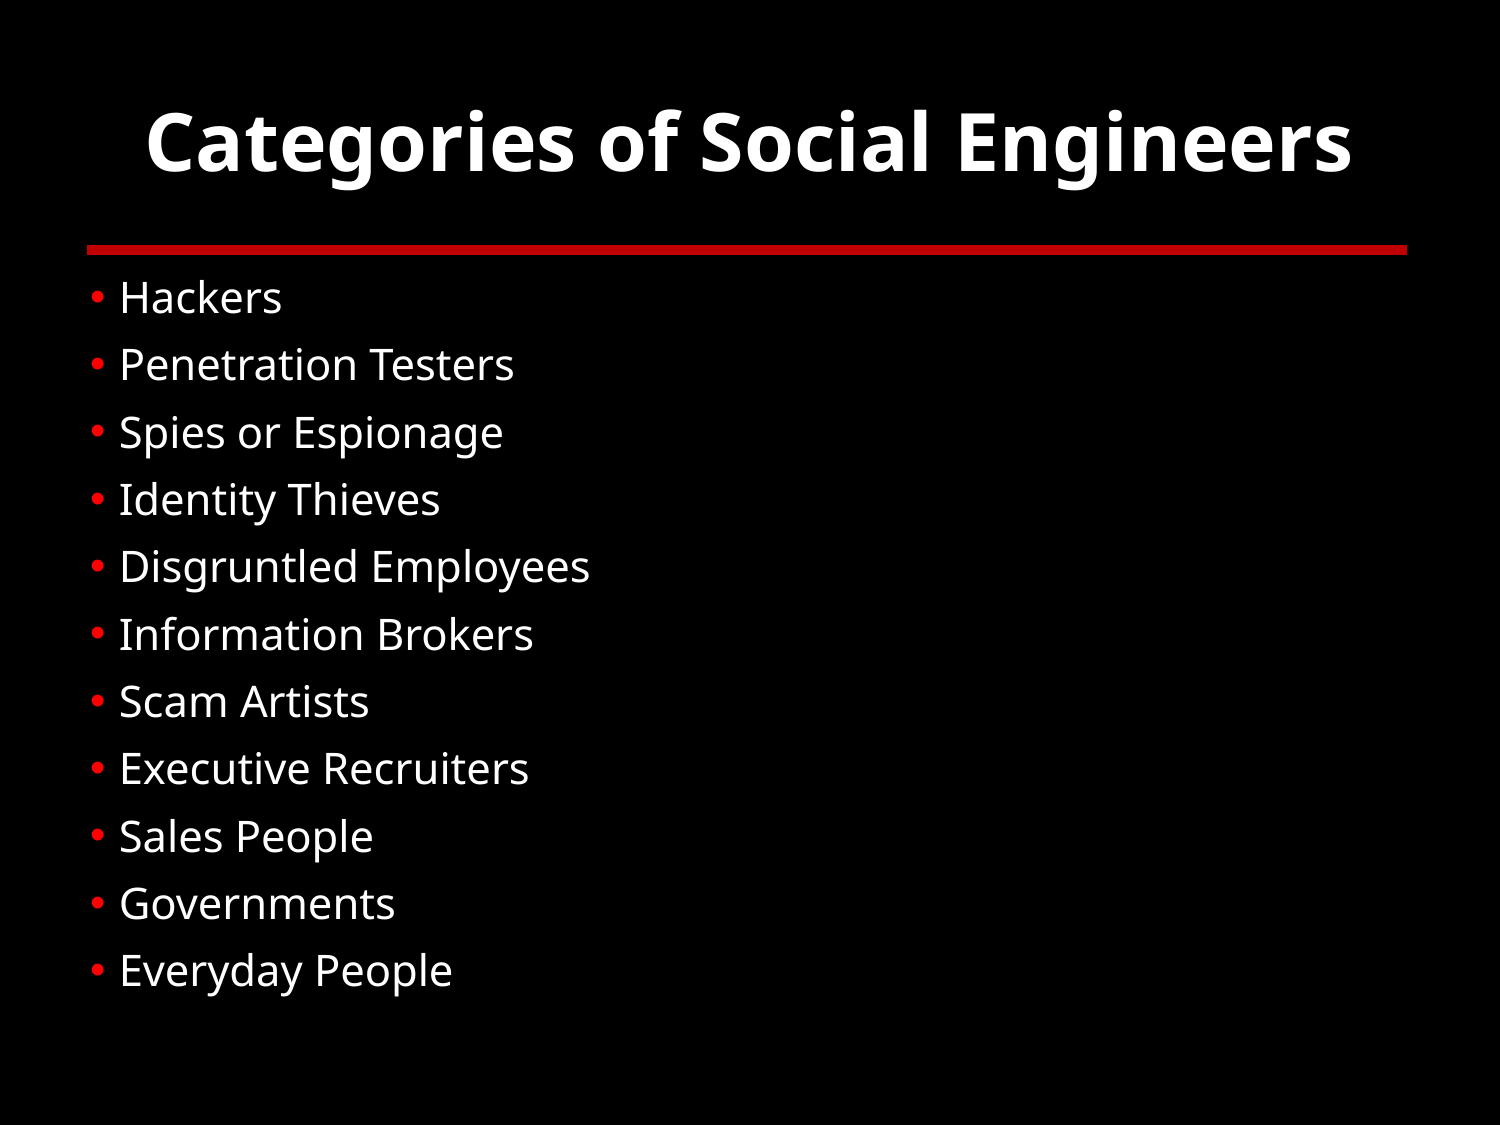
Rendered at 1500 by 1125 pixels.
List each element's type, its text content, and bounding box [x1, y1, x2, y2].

title Categories of Social Engineers [75, 45, 1425, 233]
list Hackers Penetration Testers Spies or Espionage Identity Thieves Disgruntled Employees Information Brokers Scam Artists Executive Recruiters Sales People Governments Everyday People [75, 262, 1425, 1005]
